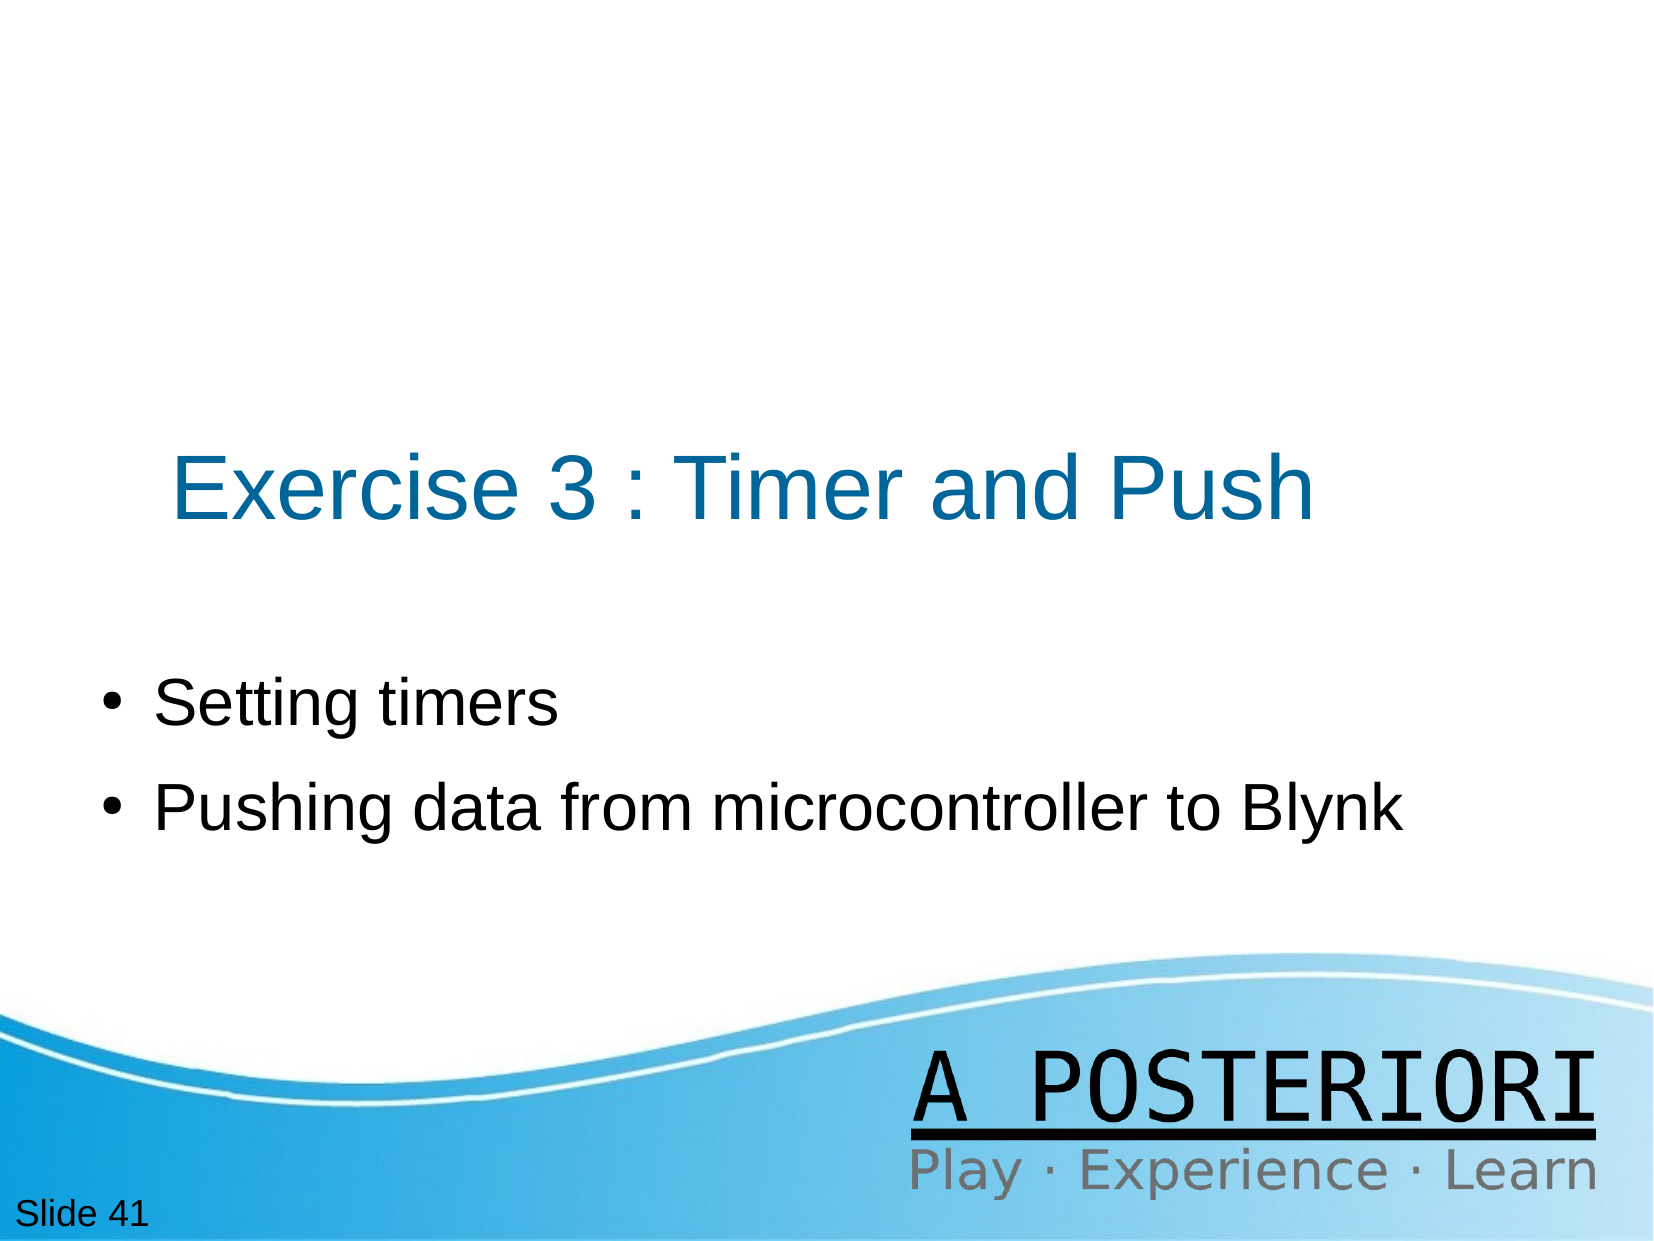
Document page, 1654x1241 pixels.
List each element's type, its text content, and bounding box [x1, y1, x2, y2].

title Exercise 3 : Timer and Push [0, 384, 1489, 592]
list Setting timers Pushing data from microcontroller to Blynk [82, 665, 1571, 1010]
picture [0, 952, 1654, 1241]
